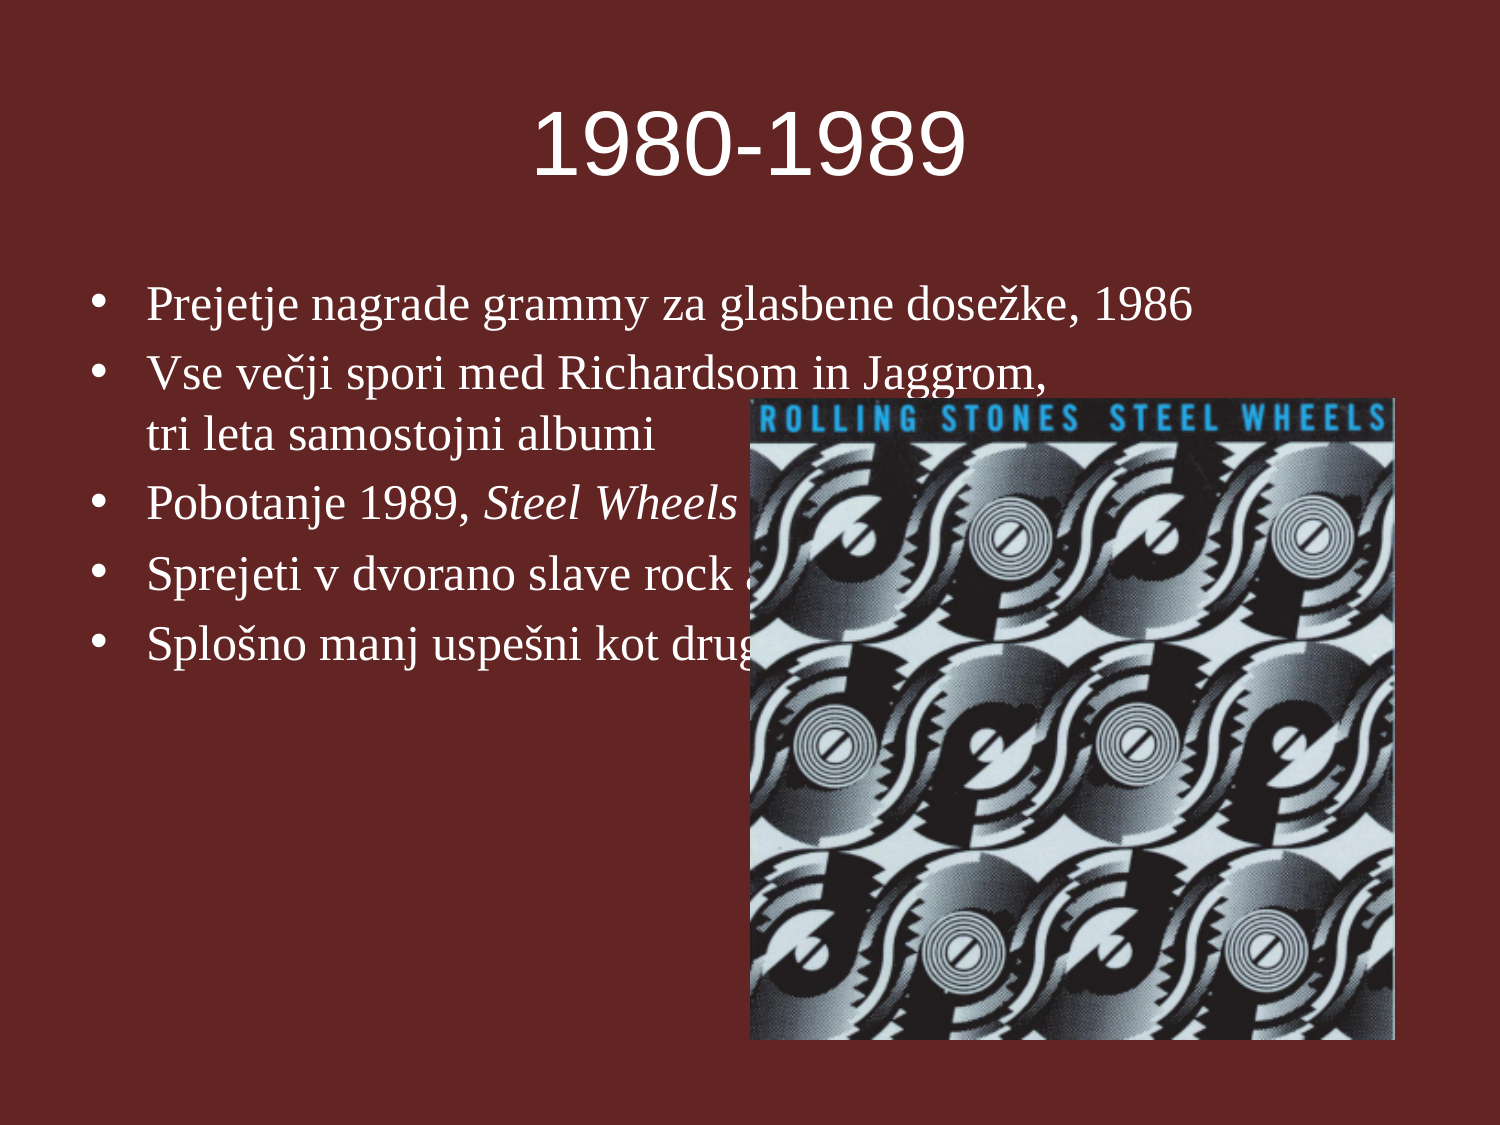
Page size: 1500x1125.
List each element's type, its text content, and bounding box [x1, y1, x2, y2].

picture [750, 398, 1395, 1040]
title 1980-1989 [75, 45, 1425, 233]
list Prejetje nagrade grammy za glasbene dosežke, 1986 Vse večji spori med Richardsom in Jaggrom, tri leta samostojni albumi Pobotanje 1989, Steel Wheels Sprejeti v dvorano slave rock and rolla Splošno manj uspešni kot druga desetletja [75, 262, 1425, 1005]
